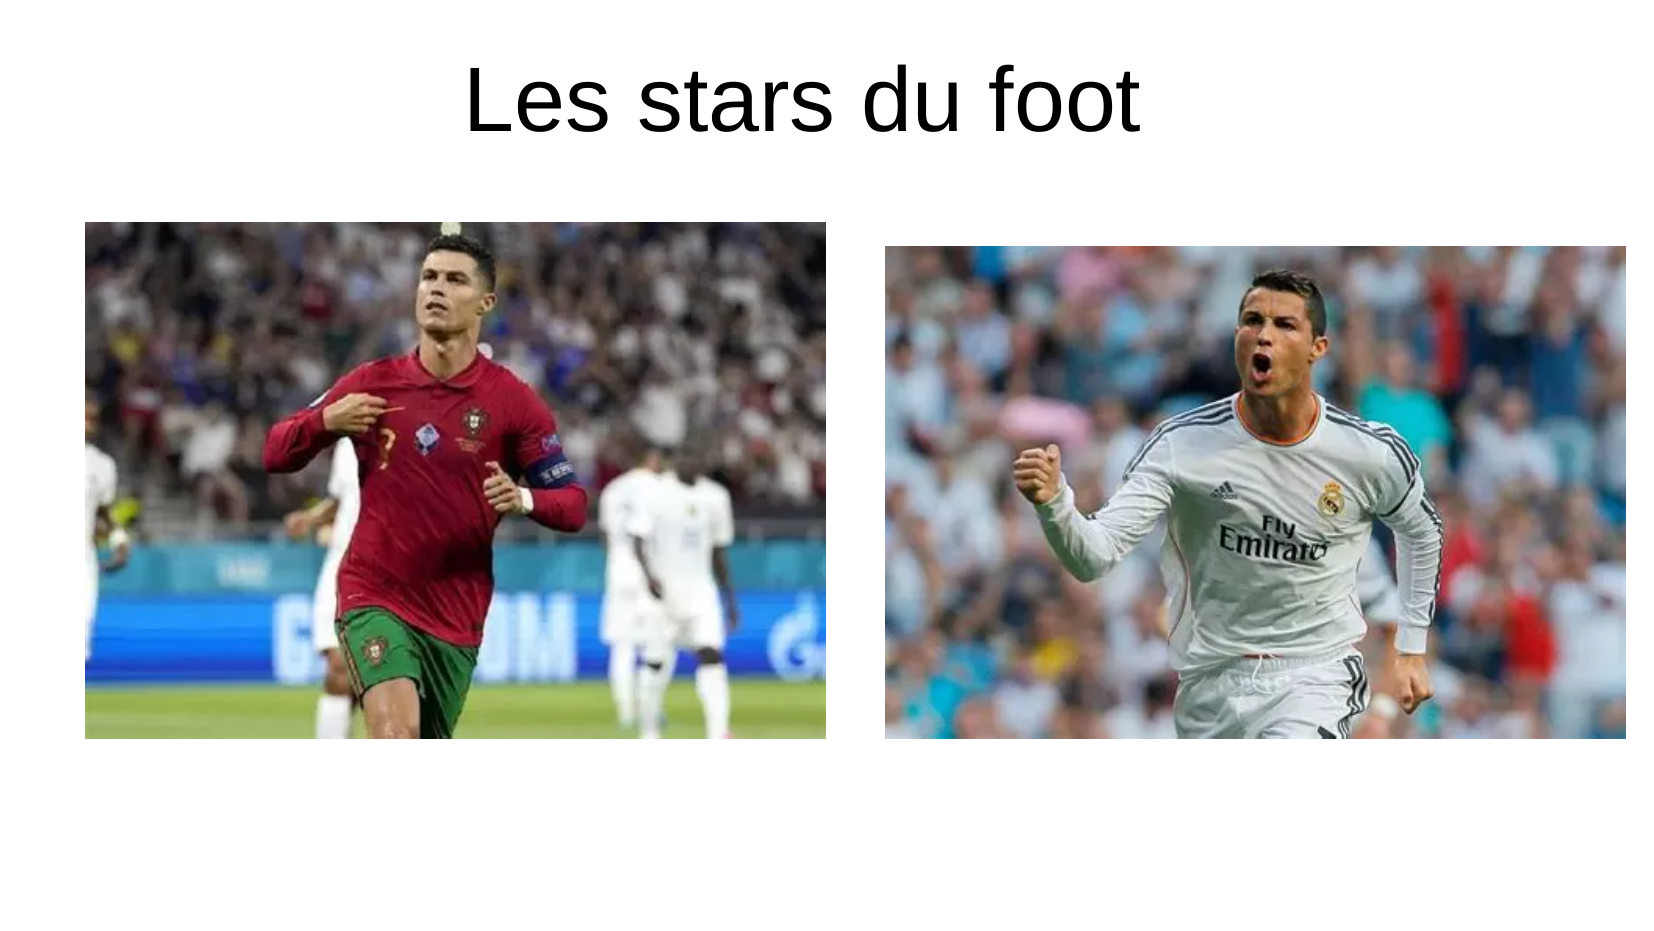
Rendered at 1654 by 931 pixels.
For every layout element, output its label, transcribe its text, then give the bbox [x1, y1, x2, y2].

title Les stars du foot [59, 21, 1548, 178]
picture [85, 222, 826, 739]
picture [885, 246, 1626, 739]
